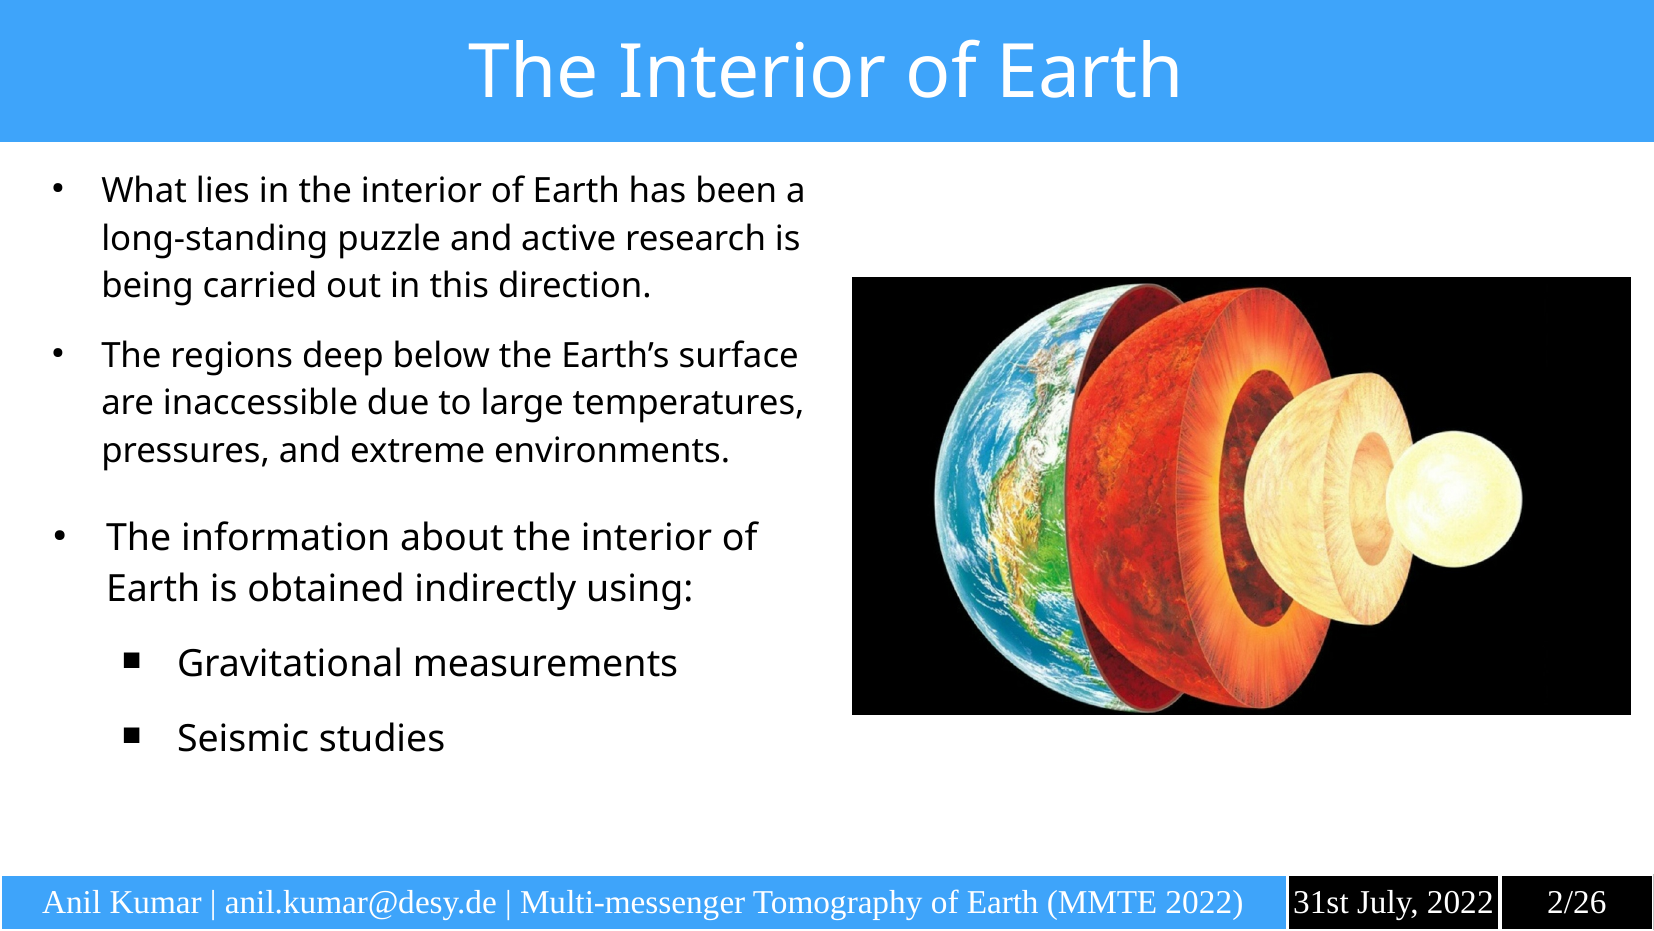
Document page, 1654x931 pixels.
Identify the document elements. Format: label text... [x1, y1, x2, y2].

list The information about the interior of Earth is obtained indirectly using: Gravitational measurements Seismic studies [35, 510, 814, 827]
picture [852, 165, 1631, 827]
list What lies in the interior of Earth has been a long-standing puzzle and active research is being carried out in this direction. The regions deep below the Earth’s surface are inaccessible due to large temperatures, pressures, and extreme environments. [35, 165, 814, 481]
title The Interior of Earth [0, 0, 1654, 142]
